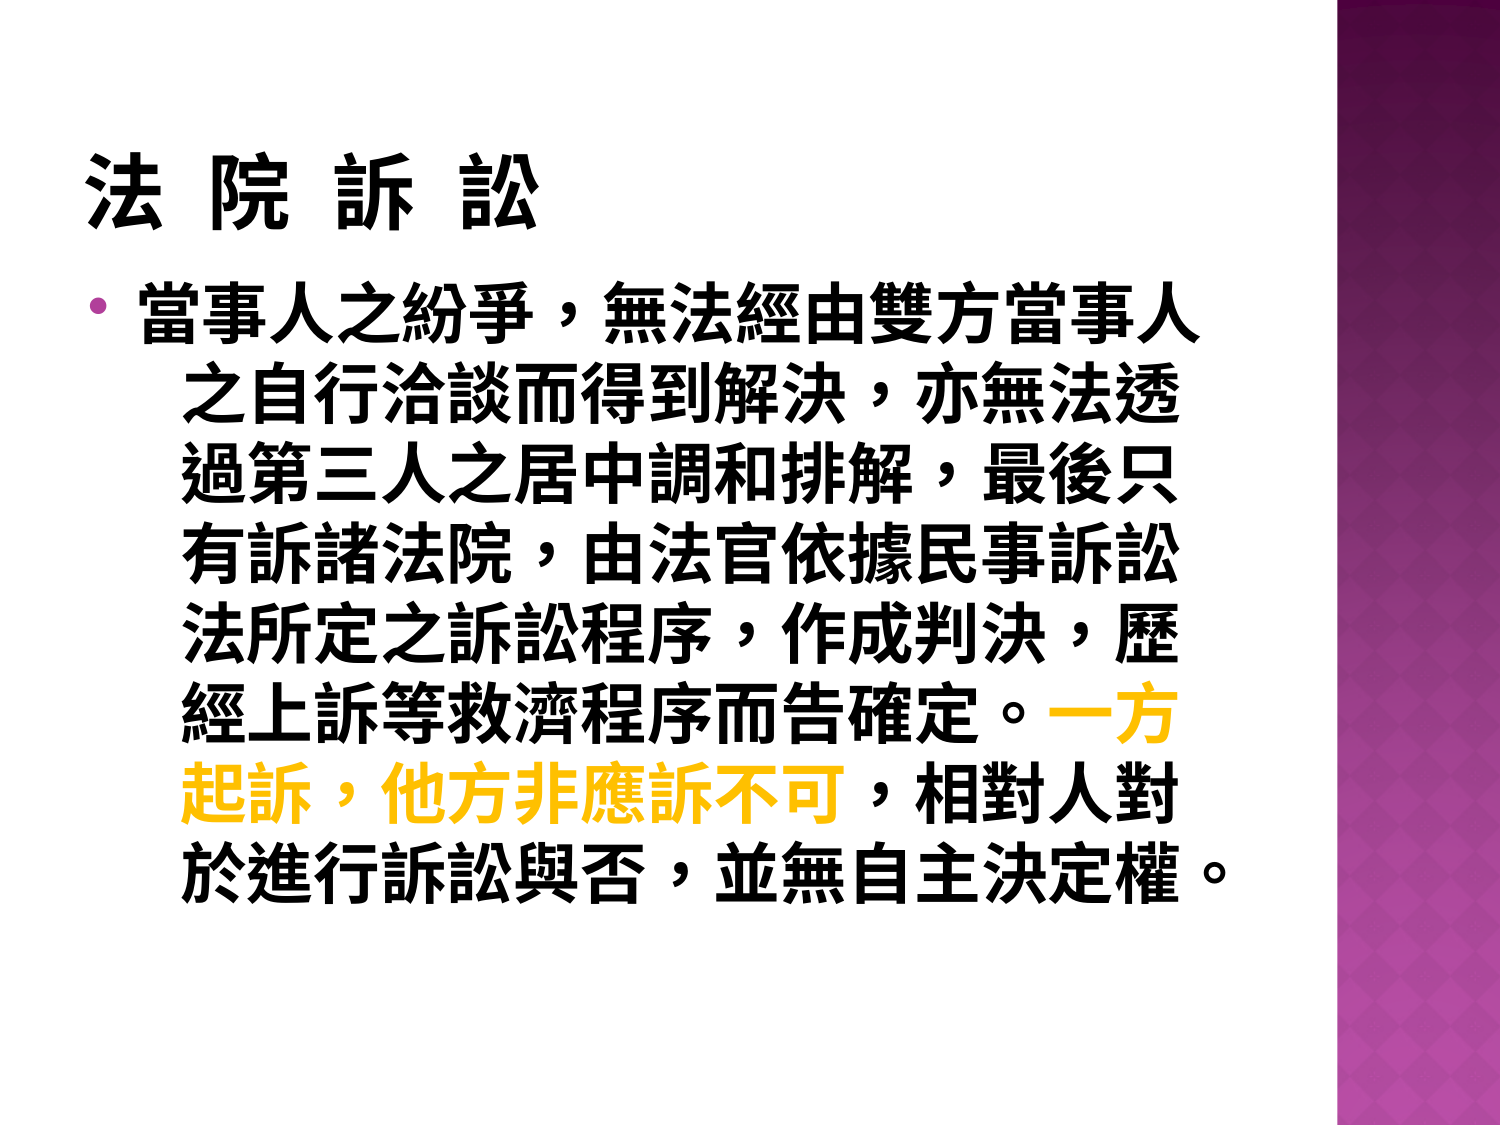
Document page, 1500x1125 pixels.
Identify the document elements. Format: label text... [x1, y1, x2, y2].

list 當事人之紛爭，無法經由雙方當事人之自行洽談而得到解決，亦無法透過第三人之居中調和排解，最後只有訴諸法院，由法官依據民事訴訟法所定之訴訟程序，作成判決，歷經上訴等救濟程序而告確定。一方起訴，他方非應訴不可，相對人對於進行訴訟與否，並無自主決定權。 [75, 264, 1263, 1060]
title 法 院 訴 訟 [75, 52, 1263, 240]
